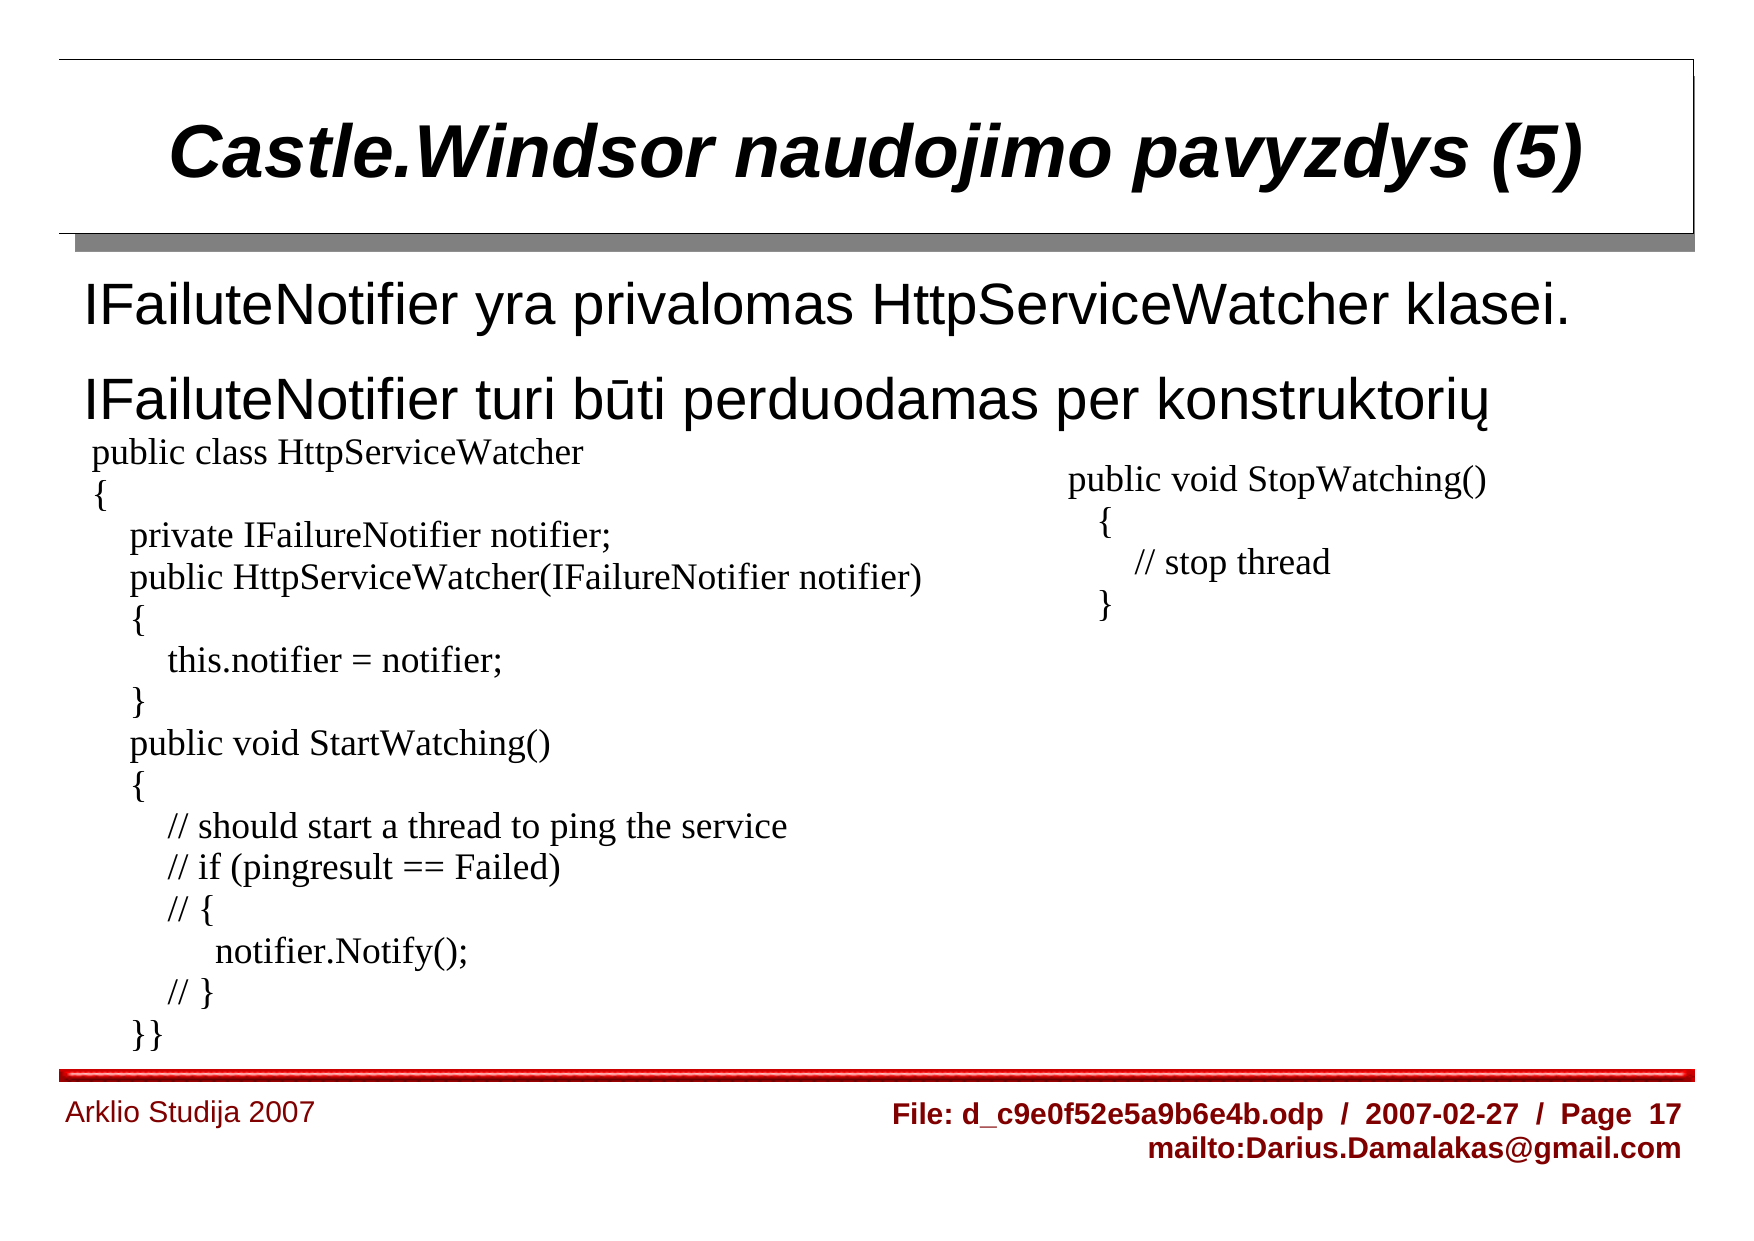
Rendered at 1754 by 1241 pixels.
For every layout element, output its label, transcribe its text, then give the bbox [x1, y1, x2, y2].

picture [59, 1069, 1695, 1082]
title Castle.Windsor naudojimo pavyzdys (5) [59, 59, 1695, 244]
list IFailuteNotifier yra privalomas HttpServiceWatcher klasei. IFailuteNotifier turi būti perduodamas per konstruktorių [71, 272, 1695, 446]
text_box public class HttpServiceWatcher { private IFailureNotifier notifier; public HttpServiceWatcher(IFailureNotifier notifier) { this.notifier = notifier; } public void StartWatching() { // should start a thread to ping the service // if (pingresult == Failed) // { notifier.Notify(); // } }} [79, 431, 1045, 1070]
text_box public void StopWatching() { // stop thread } [1046, 458, 1619, 810]
